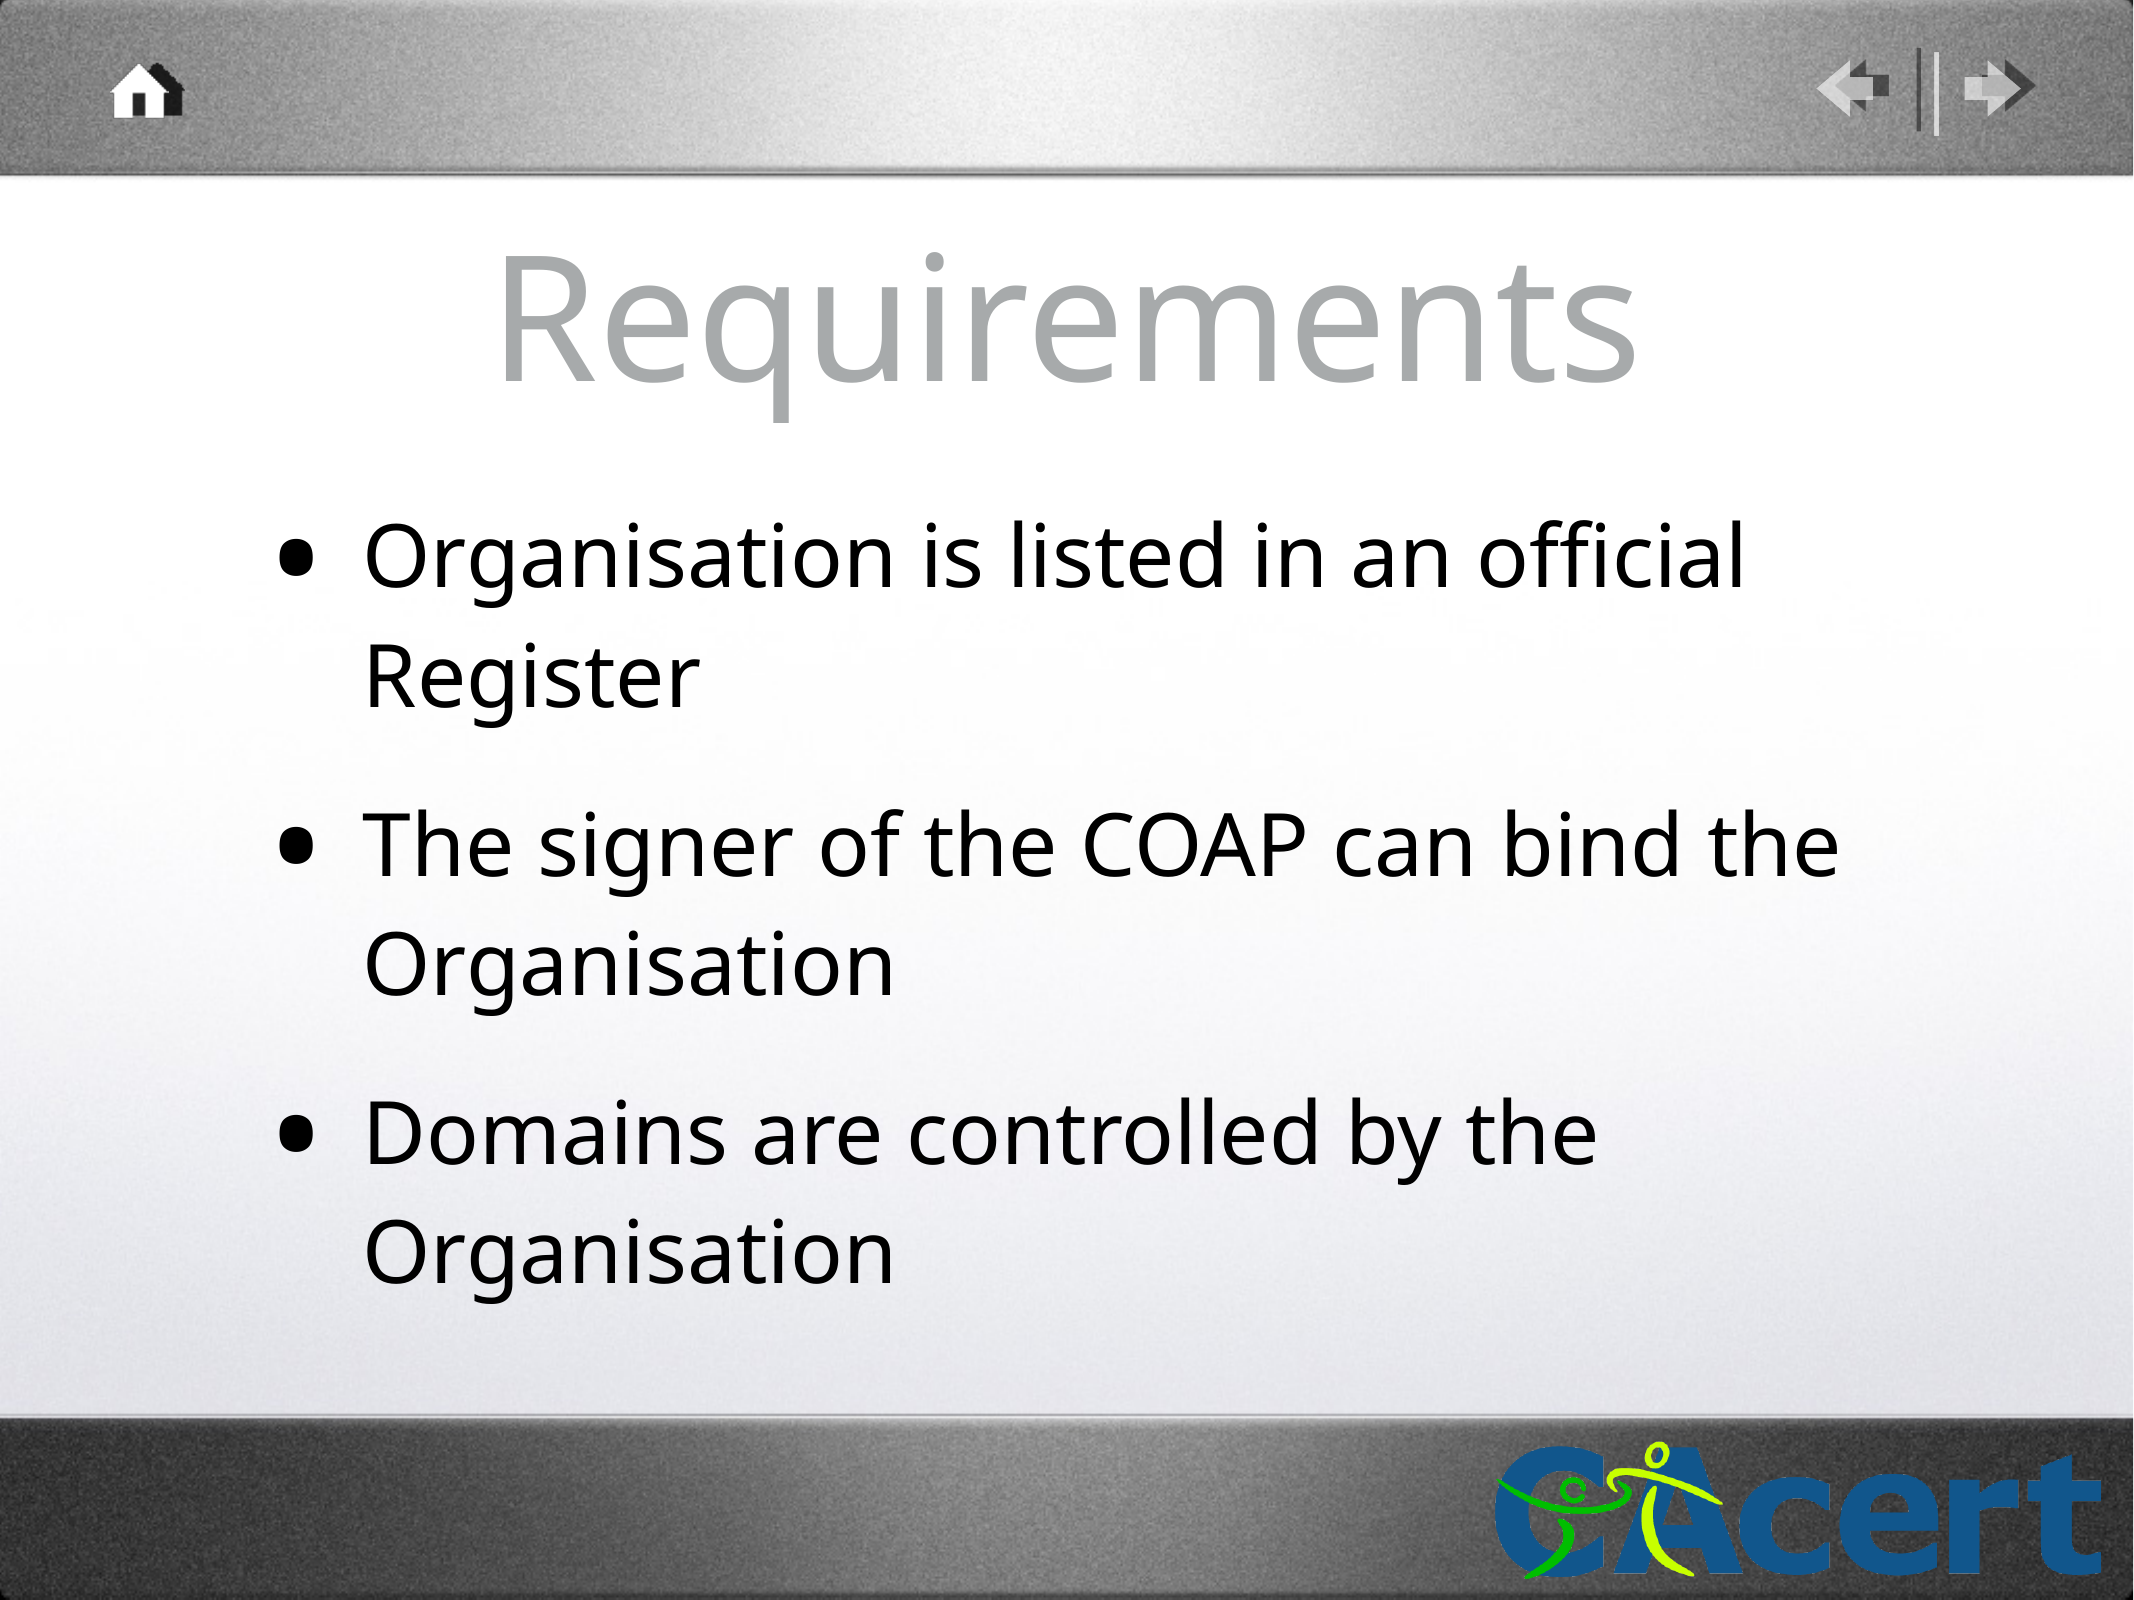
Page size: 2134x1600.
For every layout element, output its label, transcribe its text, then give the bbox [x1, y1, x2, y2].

picture [0, 0, 2134, 1600]
title Requirements [208, 185, 1925, 433]
list Organisation is listed in an official Register The signer of the COAP can bind the Organisation Domains are controlled by the Organisation [208, 433, 1925, 1371]
